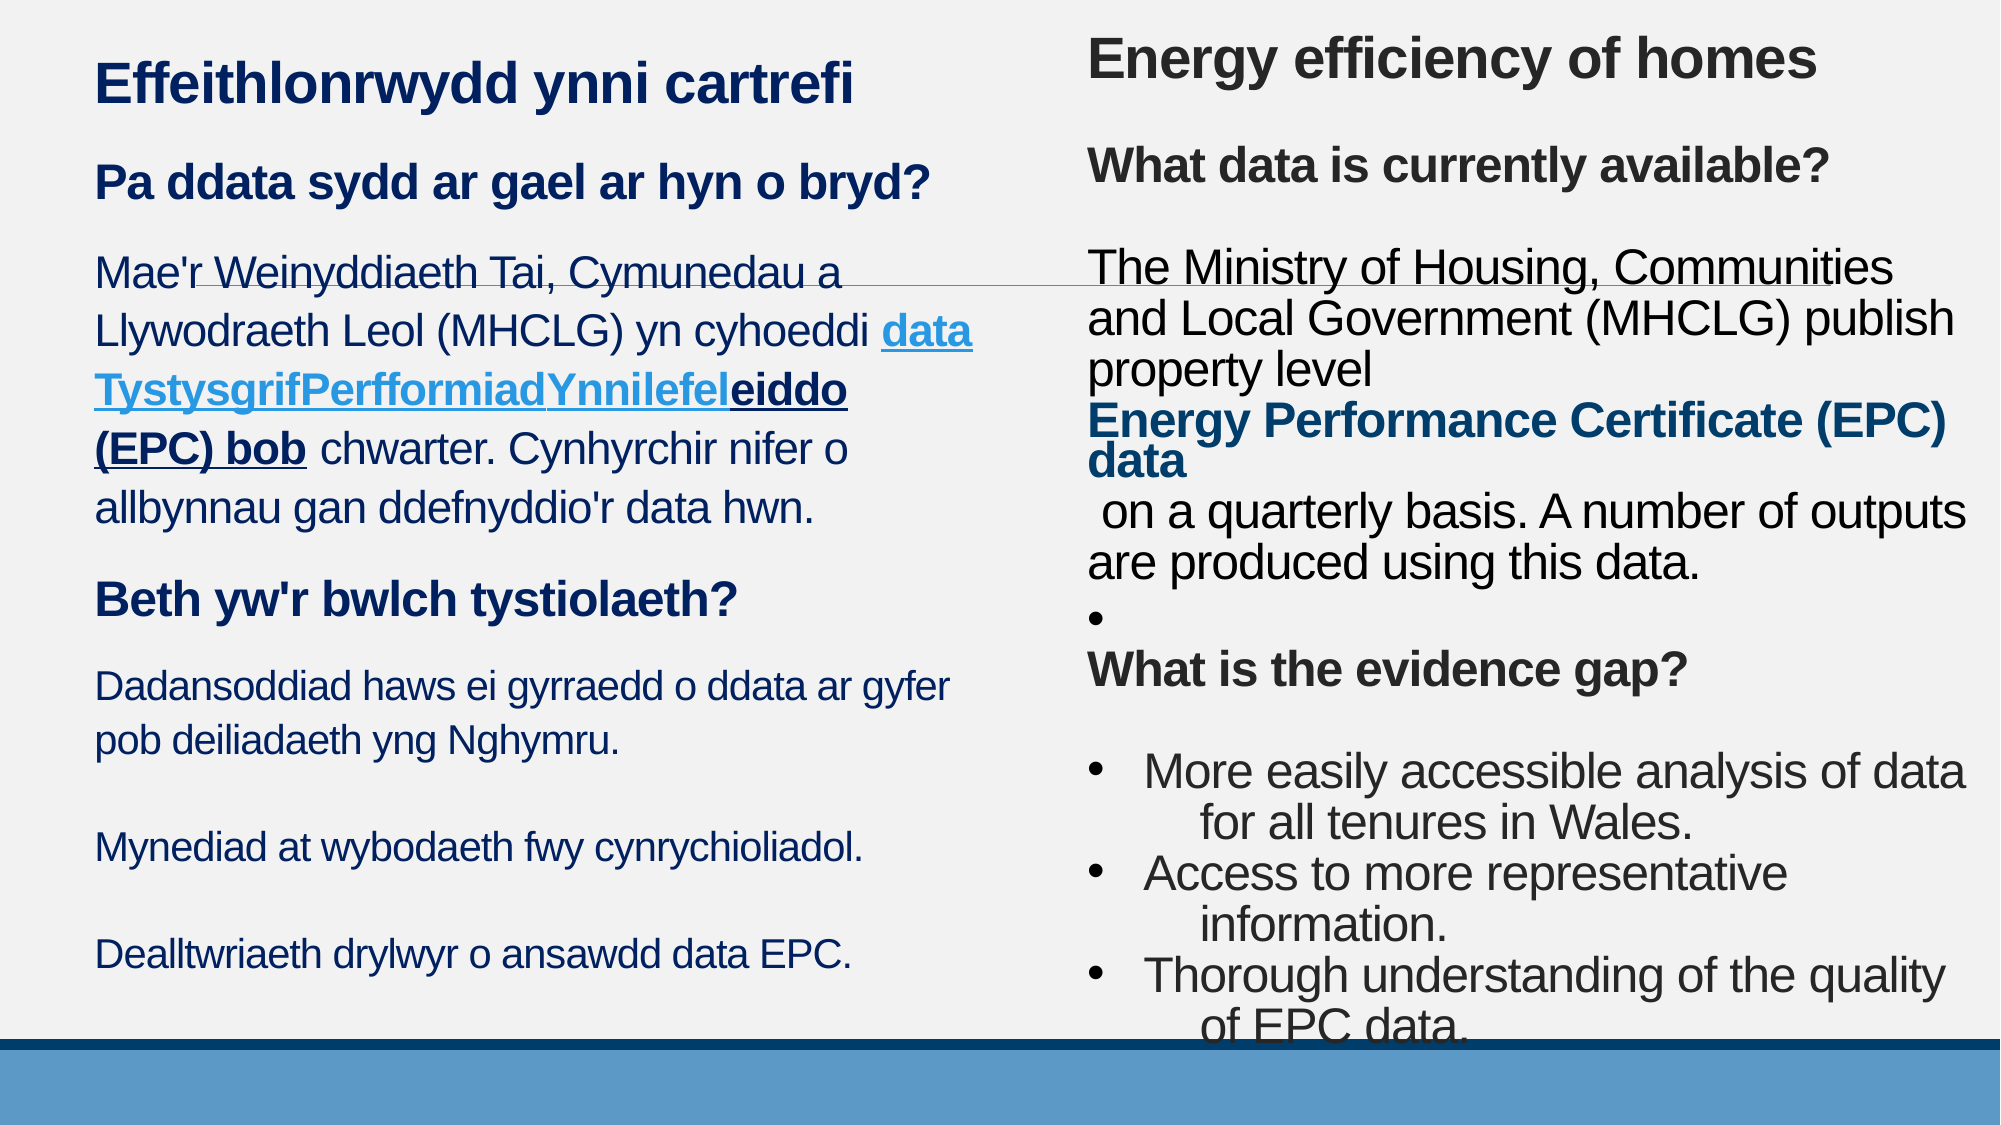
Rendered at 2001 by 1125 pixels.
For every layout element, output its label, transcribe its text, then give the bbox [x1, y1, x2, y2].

text_box Energy efficiency of homes What data is currently available? The Ministry of Housing, Communities and Local Government (MHCLG) publish property level Energy Performance Certificate (EPC) data on a quarterly basis. A number of outputs are produced using this data. What is the evidence gap? More easily accessible analysis of data for all tenures in Wales. Access to more representative information. Thorough understanding of the quality of EPC data. [1072, 0, 2000, 1044]
title Effeithlonrwydd ynni cartrefi Pa ddata sydd ar gael ar hyn o bryd? Mae'r Weinyddiaeth Tai, Cymunedau a Llywodraeth Leol (MHCLG) yn cyhoeddi data Tystysgrif Perfformiad Ynni lefel eiddo (EPC) bob chwarter. Cynhyrchir nifer o allbynnau gan ddefnyddio'r data hwn. Beth yw'r bwlch tystiolaeth? Dadansoddiad haws ei gyrraedd o ddata ar gyfer pob deiliadaeth yng Nghymru. Mynediad at wybodaeth fwy cynrychioliadol. Dealltwriaeth drylwyr o ansawdd data EPC. [79, 0, 1008, 1111]
